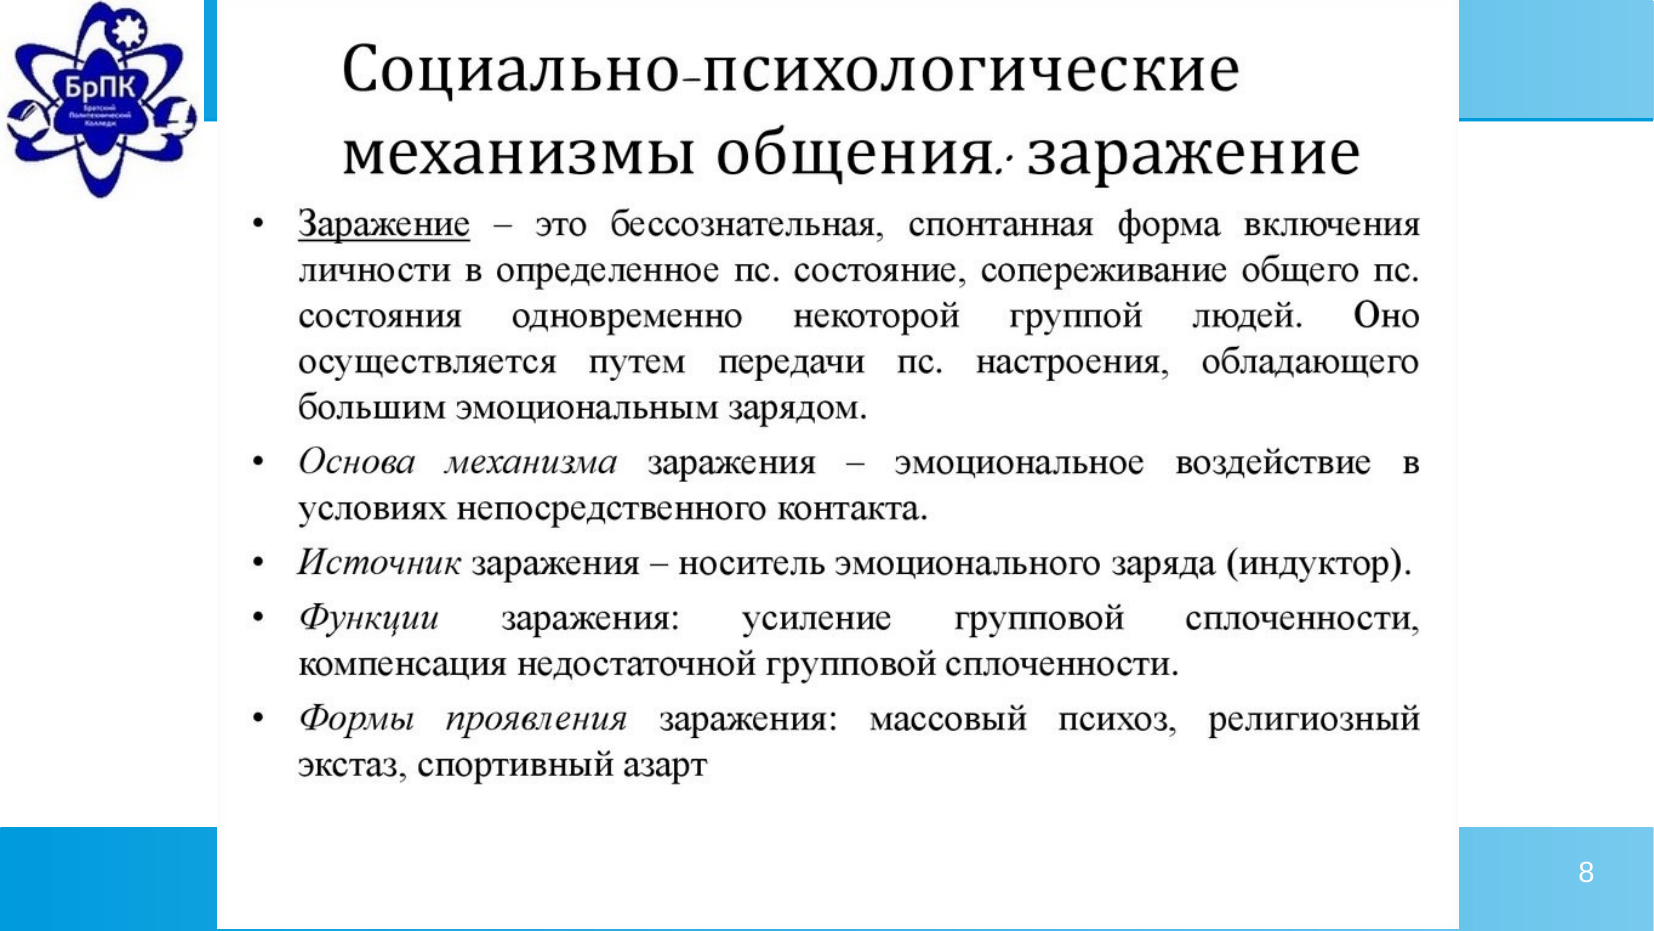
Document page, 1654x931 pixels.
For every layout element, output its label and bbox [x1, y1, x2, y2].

picture [217, 0, 1459, 929]
picture [0, 0, 204, 203]
